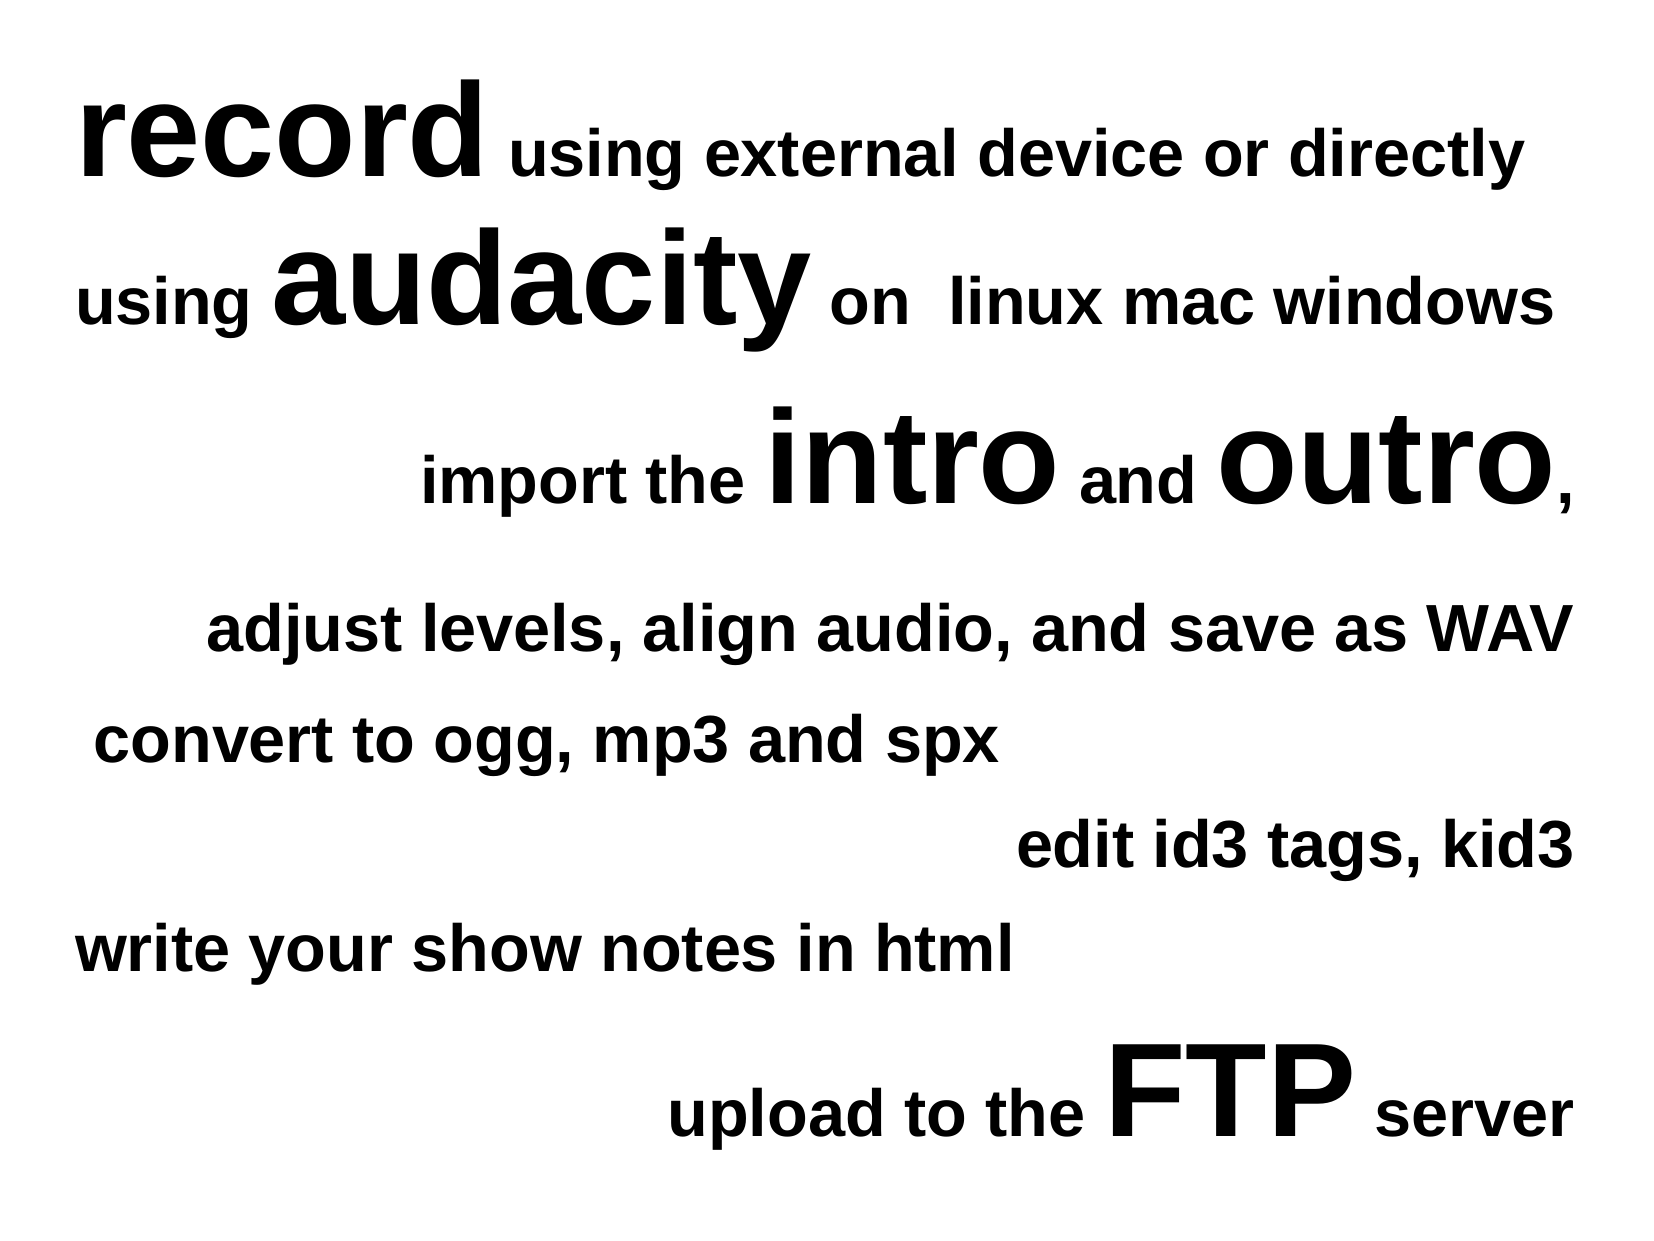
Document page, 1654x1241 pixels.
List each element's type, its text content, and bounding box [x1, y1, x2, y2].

list record using external device or directly using audacity on linux mac windows import the intro and outro, adjust levels, align audio, and save as WAV convert to ogg, mp3 and spx edit id3 tags, kid3 write your show notes in html upload to the FTP server [75, 55, 1576, 1165]
